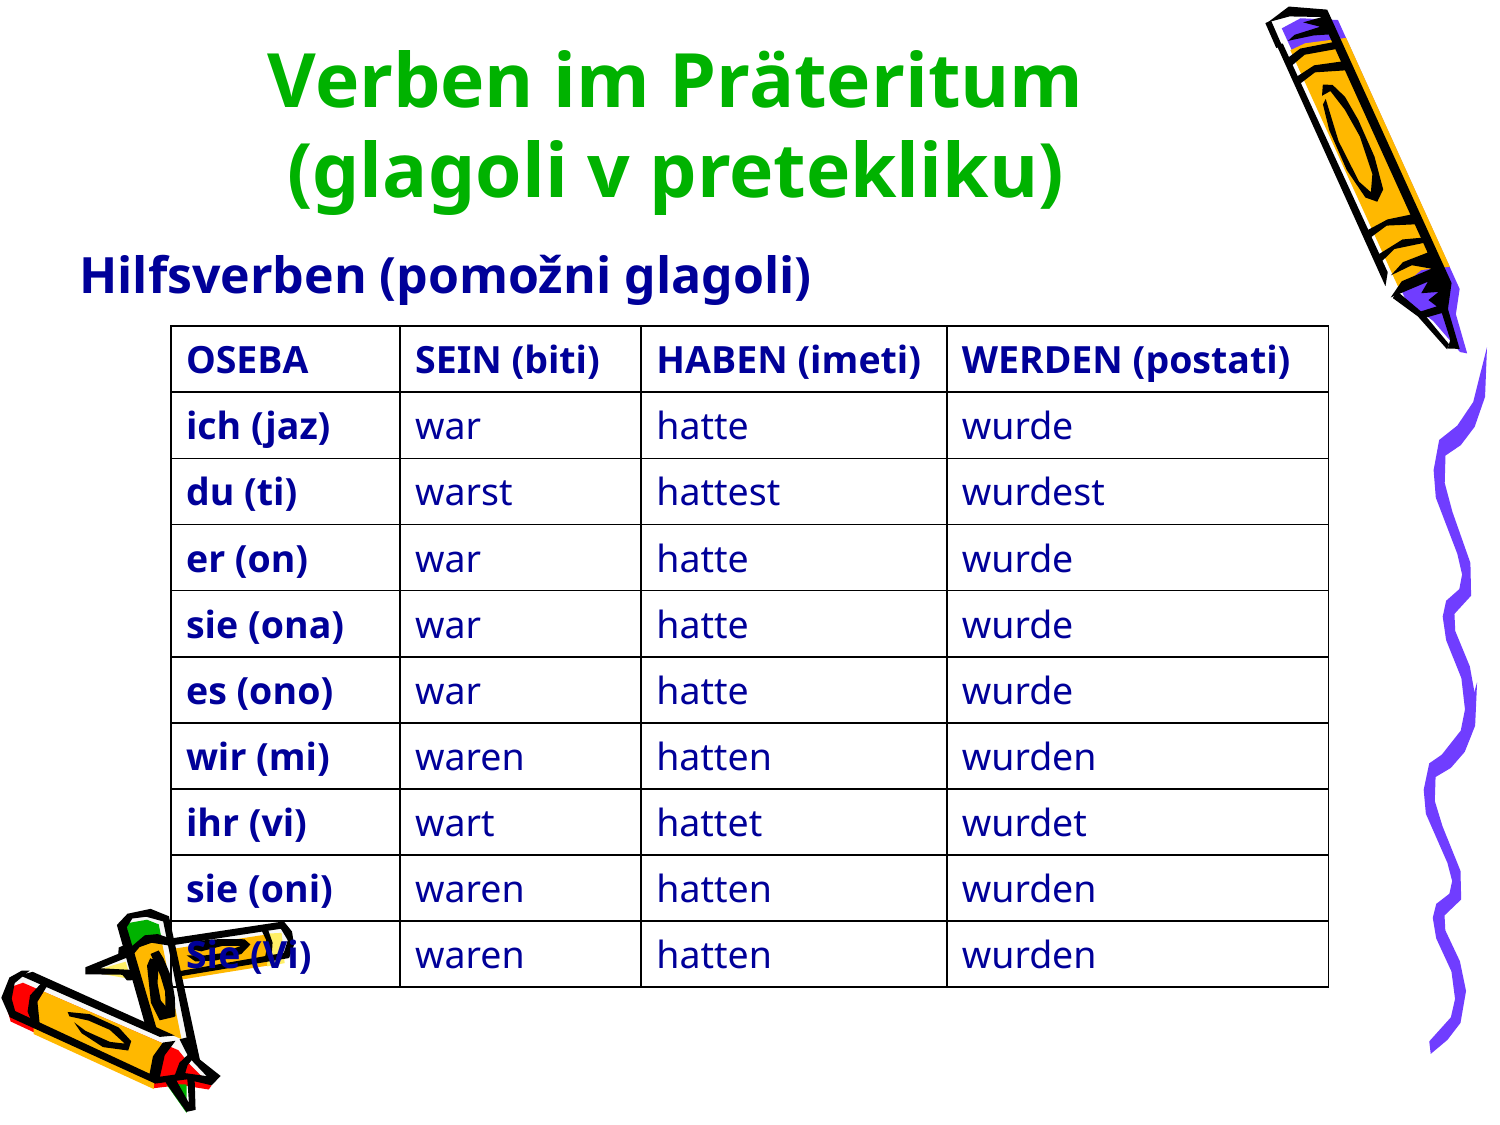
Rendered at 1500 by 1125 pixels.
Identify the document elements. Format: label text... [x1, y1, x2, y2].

table_header SEIN (biti) [401, 327, 640, 391]
table_header OSEBA [172, 327, 399, 391]
table_cell war [401, 591, 640, 656]
table_header WERDEN (postati) [948, 327, 1328, 391]
table_cell ihr (vi) [172, 790, 399, 854]
table_cell wurde [948, 658, 1328, 722]
table_cell hatte [642, 591, 946, 656]
table_cell hatte [642, 658, 946, 722]
table_cell warst [401, 459, 640, 524]
table_cell war [401, 393, 640, 458]
table_header HABEN (imeti) [642, 327, 946, 391]
table_cell hatten [642, 922, 946, 986]
table_cell wurdet [948, 790, 1328, 854]
table_cell war [401, 525, 640, 590]
table_cell du (ti) [172, 459, 399, 524]
table_cell waren [401, 724, 640, 788]
table_cell hattet [642, 790, 946, 854]
text_box Hilfsverben (pomožni glagoli) [64, 243, 902, 324]
table_cell hatten [642, 856, 946, 920]
table_cell ich (jaz) [172, 393, 399, 458]
table_cell waren [401, 922, 640, 986]
table_cell war [401, 658, 640, 722]
table_cell wir (mi) [172, 724, 399, 788]
table_cell wurde [948, 525, 1328, 590]
table_cell wurden [948, 856, 1328, 920]
table_cell wurden [948, 922, 1328, 986]
table_cell Sie (Vi) [172, 922, 399, 986]
table_cell er (on) [172, 525, 399, 590]
table_cell wurde [948, 393, 1328, 458]
table_cell wurden [948, 724, 1328, 788]
table_cell hatte [642, 525, 946, 590]
table_cell es (ono) [172, 658, 399, 722]
title Verben im Präteritum (glagoli v pretekliku) [112, 24, 1240, 220]
table_cell sie (oni) [172, 856, 399, 920]
table_cell waren [401, 856, 640, 920]
table_cell hatten [642, 724, 946, 788]
table_cell wurdest [948, 459, 1328, 524]
table_cell sie (ona) [172, 591, 399, 656]
table_cell wart [401, 790, 640, 854]
table_cell wurde [948, 591, 1328, 656]
table_cell hattest [642, 459, 946, 524]
table_cell hatte [642, 393, 946, 458]
